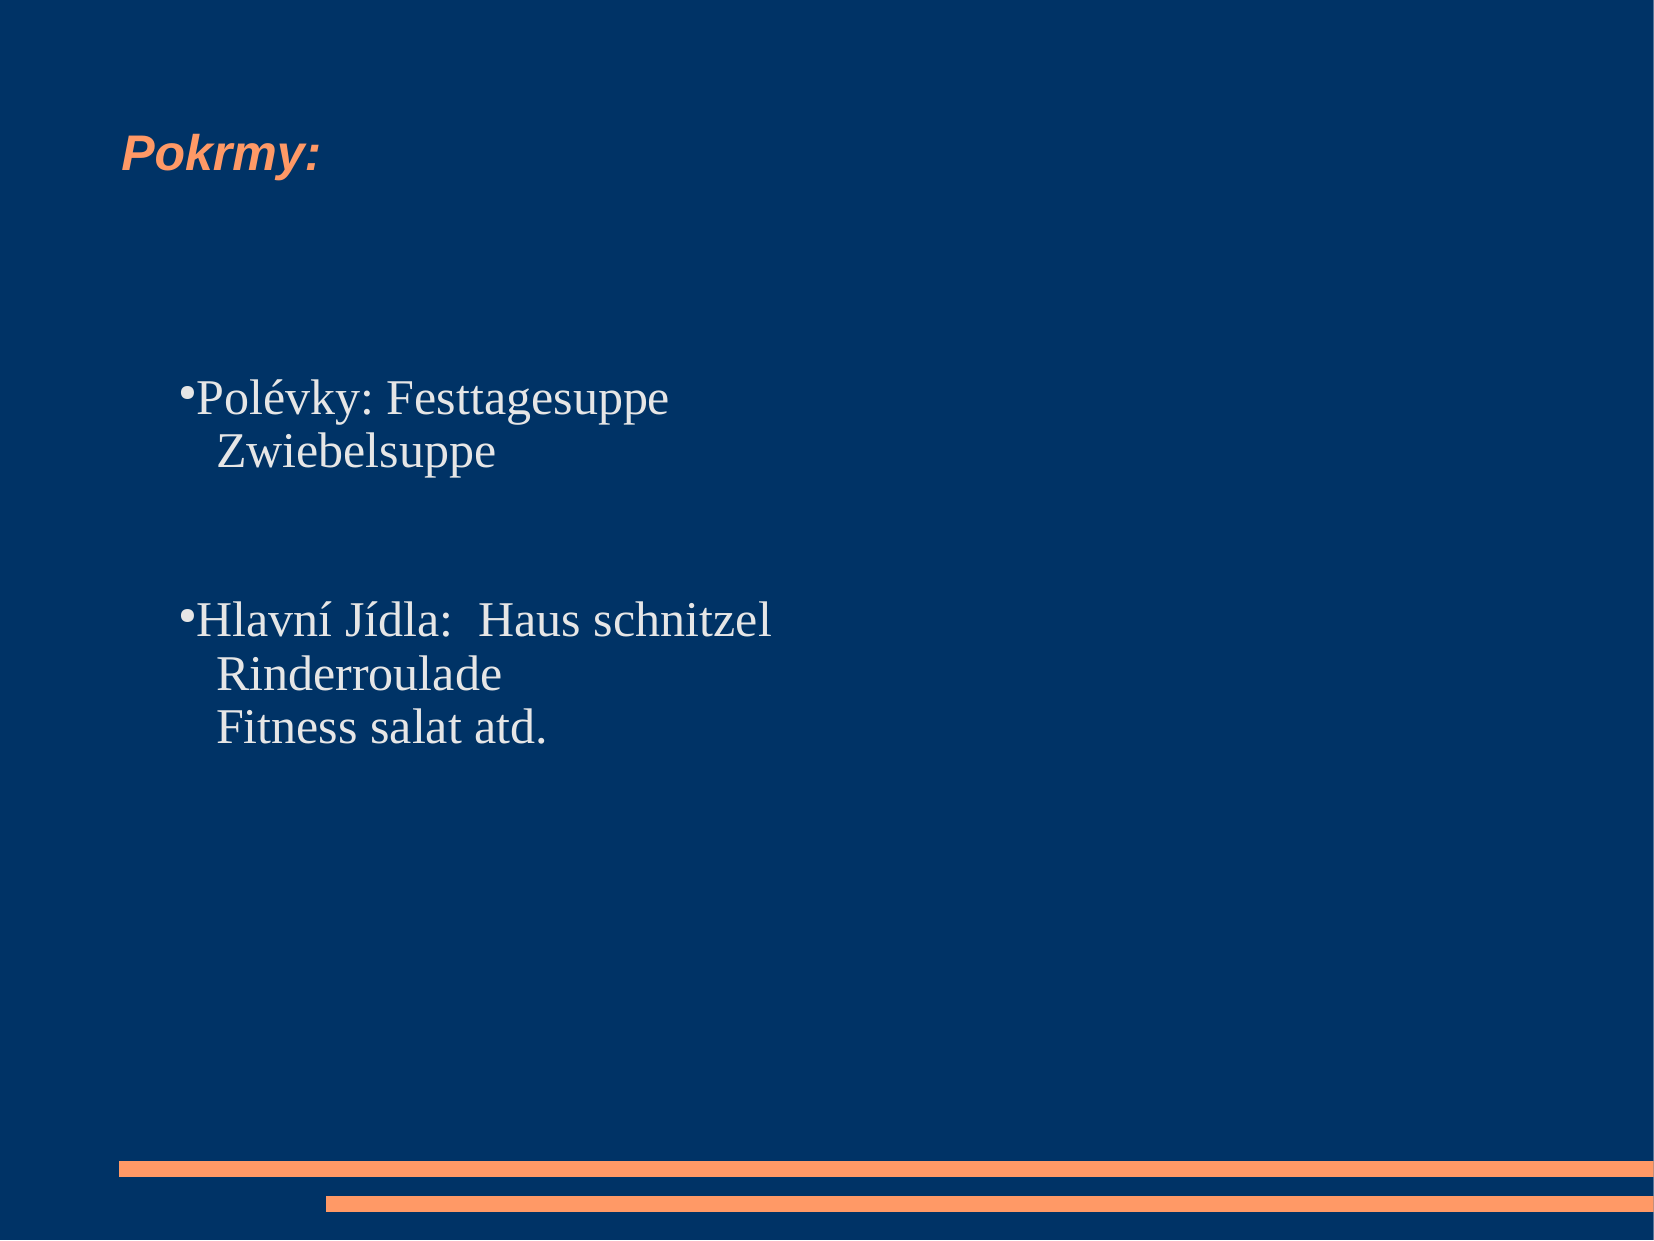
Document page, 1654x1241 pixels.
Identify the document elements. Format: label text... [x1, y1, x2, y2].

title Pokrmy: [121, 46, 1534, 254]
list Polévky: Festtagesuppe Zwiebelsuppe Hlavní Jídla: Haus schnitzel Rinderroulade Fitness salat atd. [178, 364, 1570, 1147]
